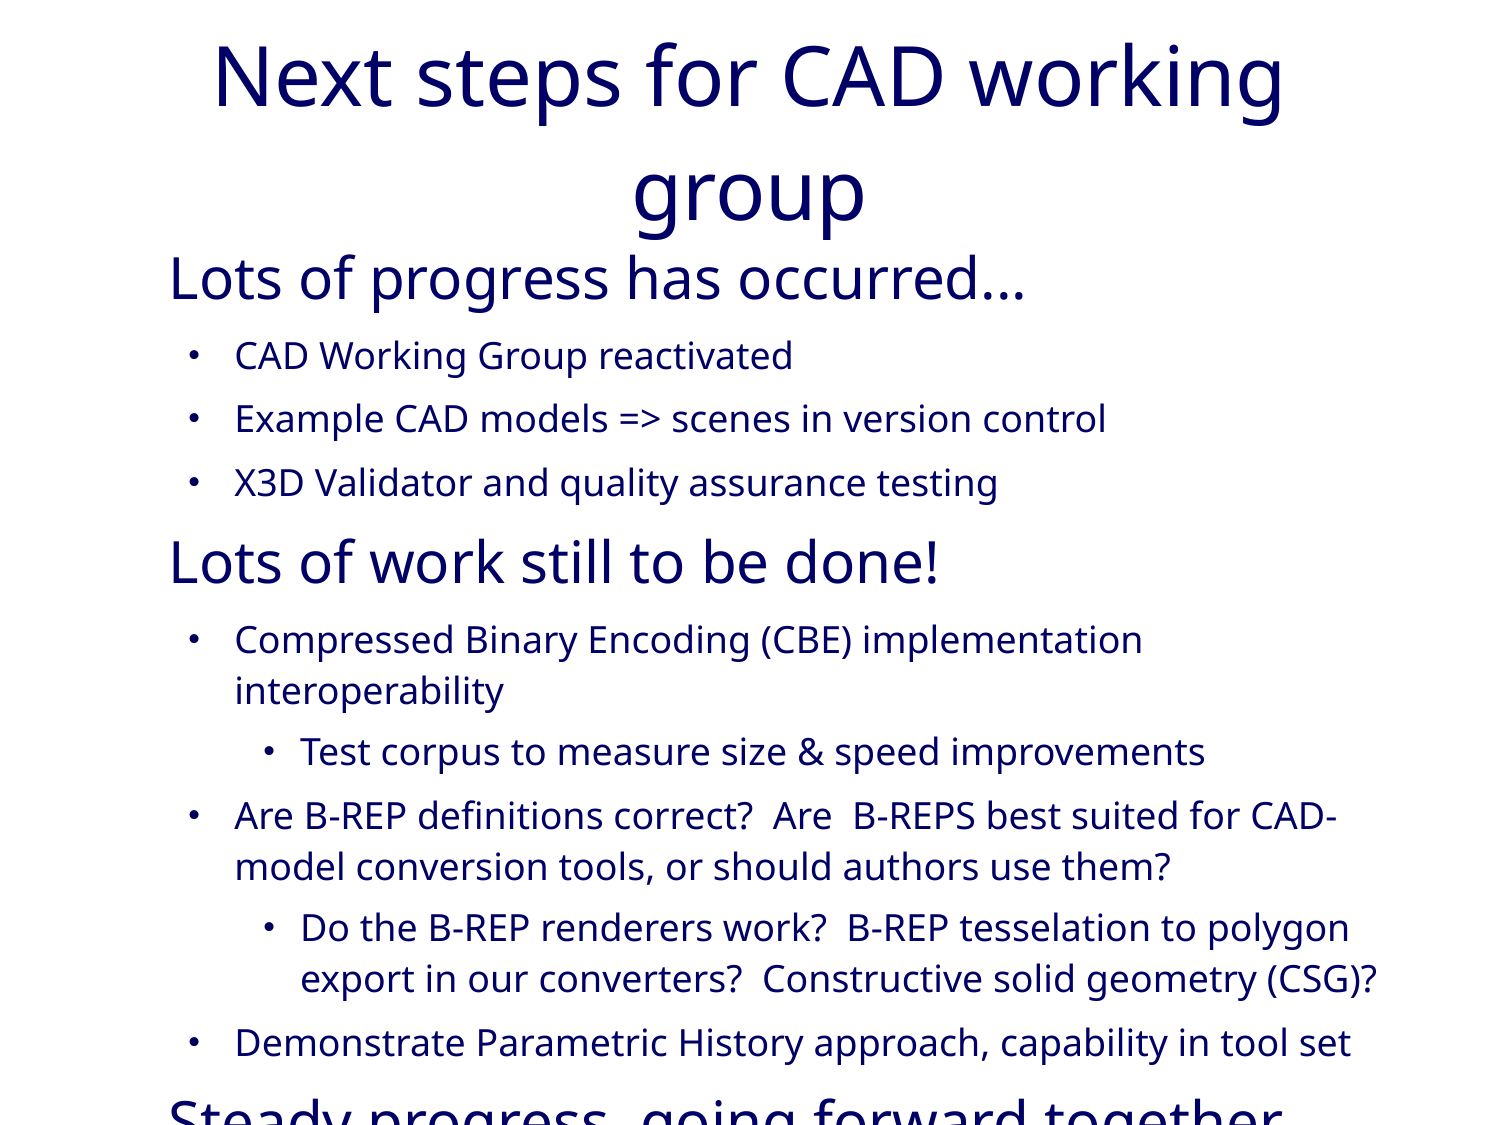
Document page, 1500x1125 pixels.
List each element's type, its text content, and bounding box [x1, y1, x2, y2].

list Lots of progress has occurred... CAD Working Group reactivated Example CAD models => scenes in version control X3D Validator and quality assurance testing Lots of work still to be done! Compressed Binary Encoding (CBE) implementation interoperability Test corpus to measure size & speed improvements Are B-REP definitions correct? Are B-REPS best suited for CAD-model conversion tools, or should authors use them? Do the B-REP renderers work? B-REP tesselation to polygon export in our converters? Constructive solid geometry (CSG)? Demonstrate Parametric History approach, capability in tool set Steady progress, going forward together [112, 237, 1388, 1026]
title Next steps for CAD working group [112, 44, 1388, 218]
